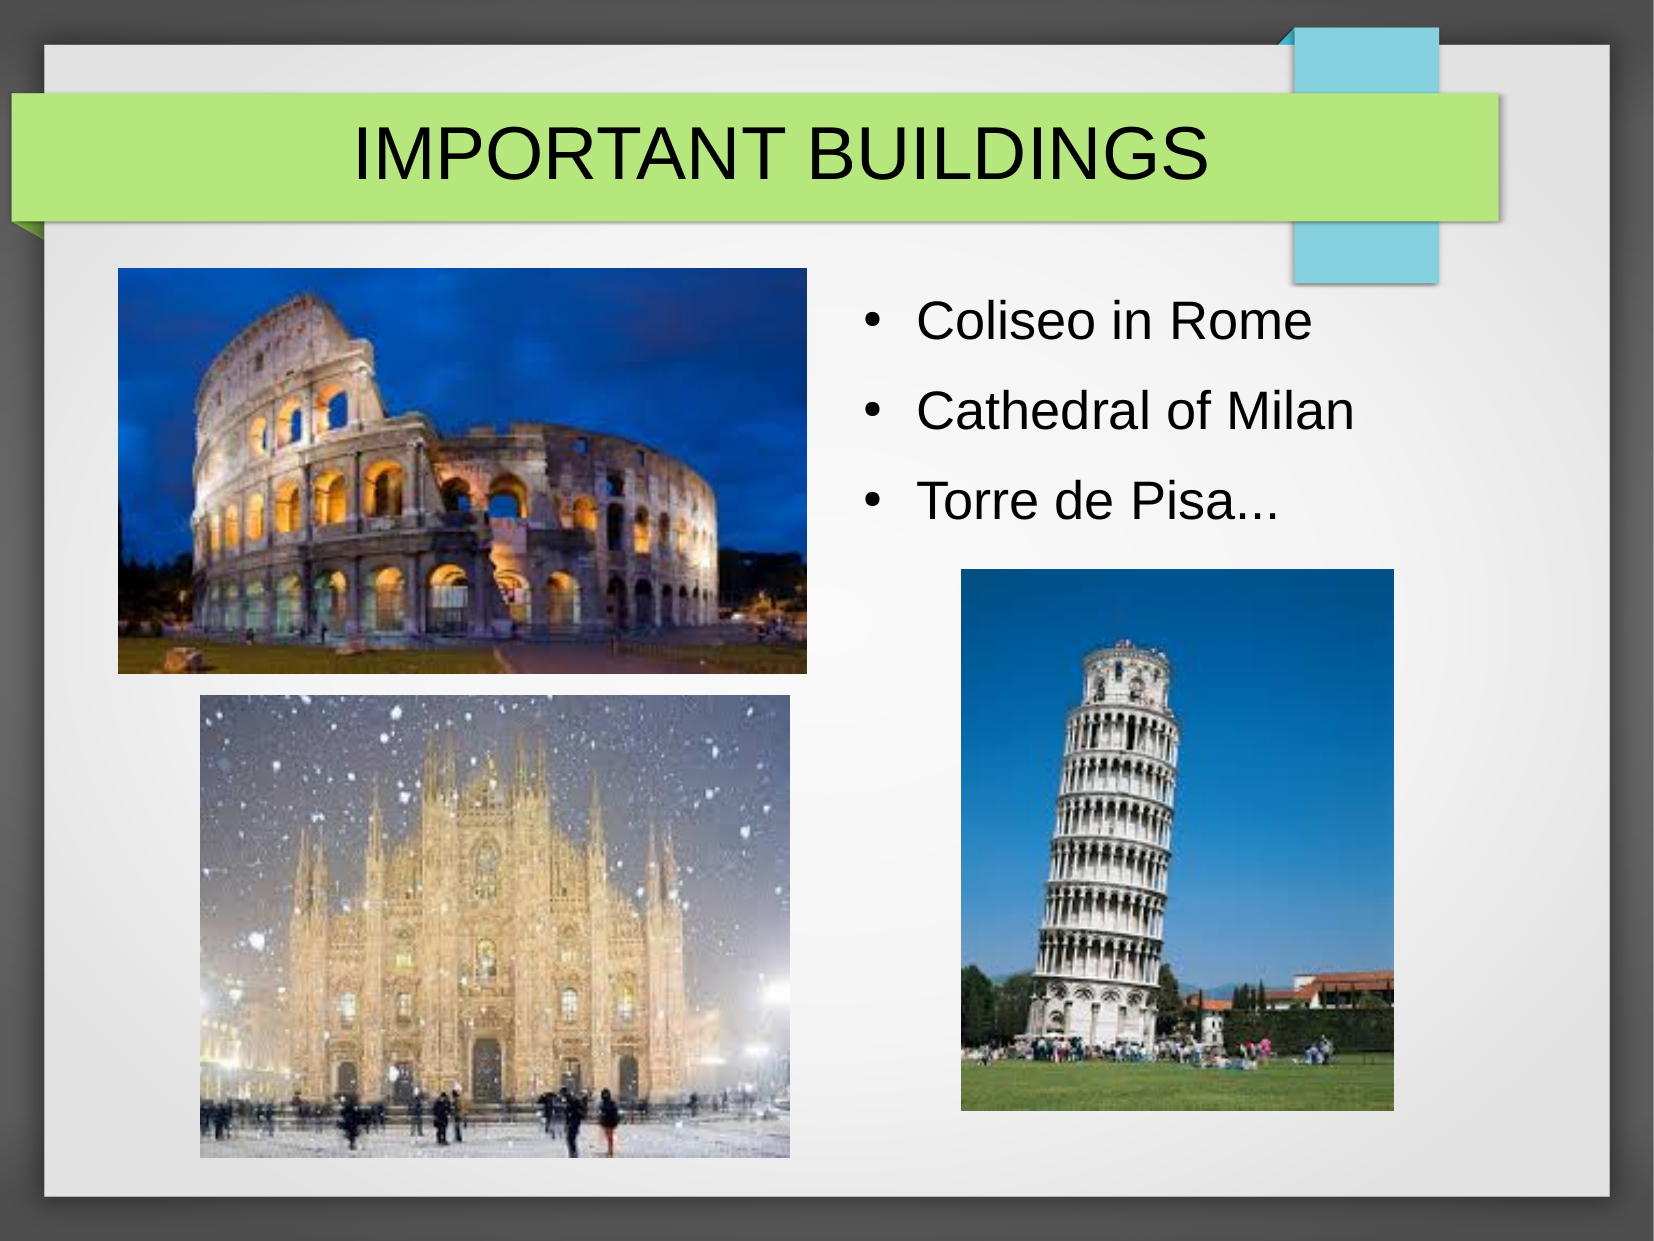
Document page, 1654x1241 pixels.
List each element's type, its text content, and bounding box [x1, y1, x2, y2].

picture [0, 0, 1654, 1241]
list Coliseo in Rome Cathedral of Milan Torre de Pisa... [845, 290, 1572, 1010]
title IMPORTANT BUILDINGS [82, 94, 1264, 213]
